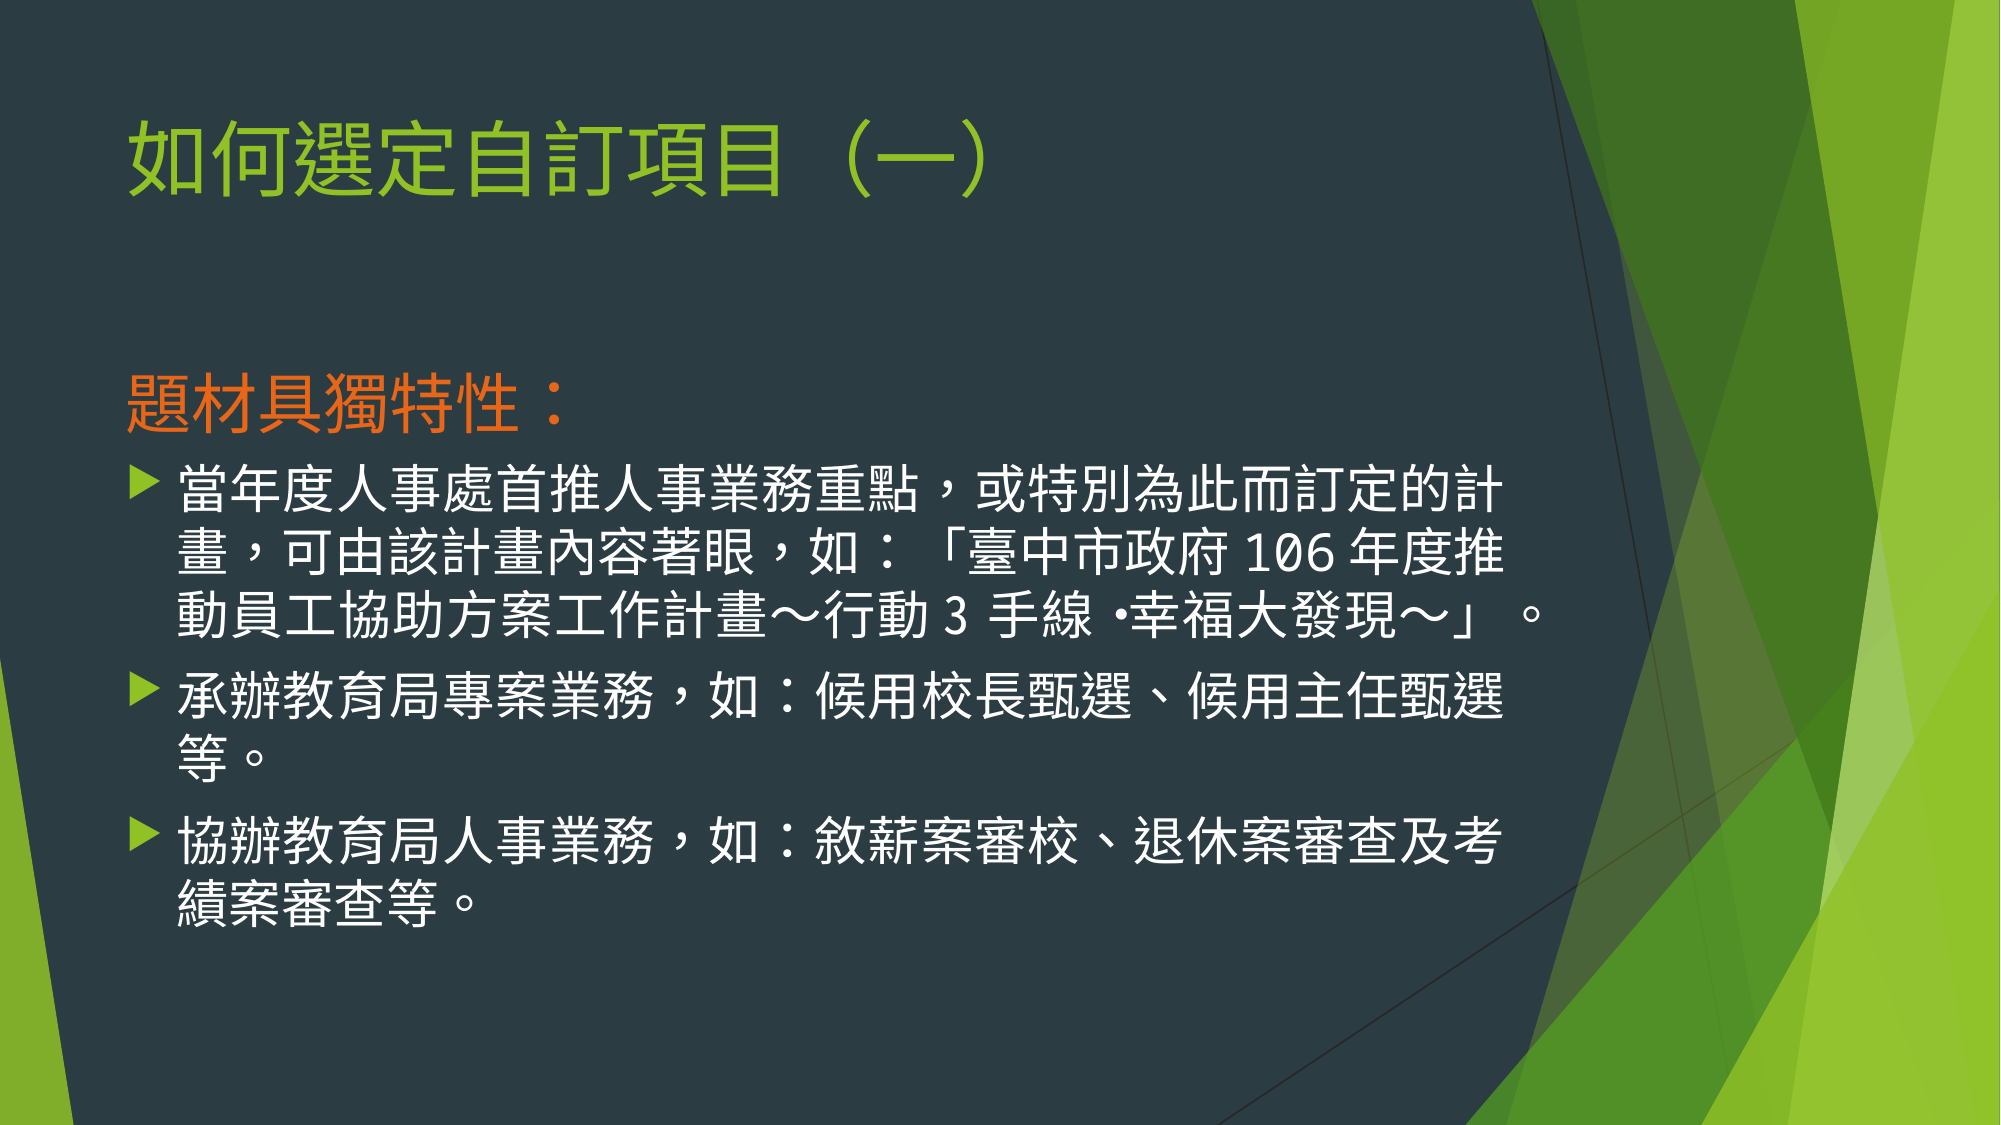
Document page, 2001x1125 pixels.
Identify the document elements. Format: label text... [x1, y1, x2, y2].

list 當年度人事處首推人事業務重點，或特別為此而訂定的計畫，可由該計畫內容著眼，如：「臺中市政府106年度推動員工協助方案工作計畫～行動3手線‧幸福大發現～」。 承辦教育局專案業務，如：候用校長甄選、候用主任甄選等。 協辦教育局人事業務，如：敘薪案審校、退休案審查及考績案審查等。 [110, 448, 1522, 992]
list 題材具獨特性： [110, 354, 1522, 448]
title 如何選定自訂項目（一） [111, 99, 1522, 317]
